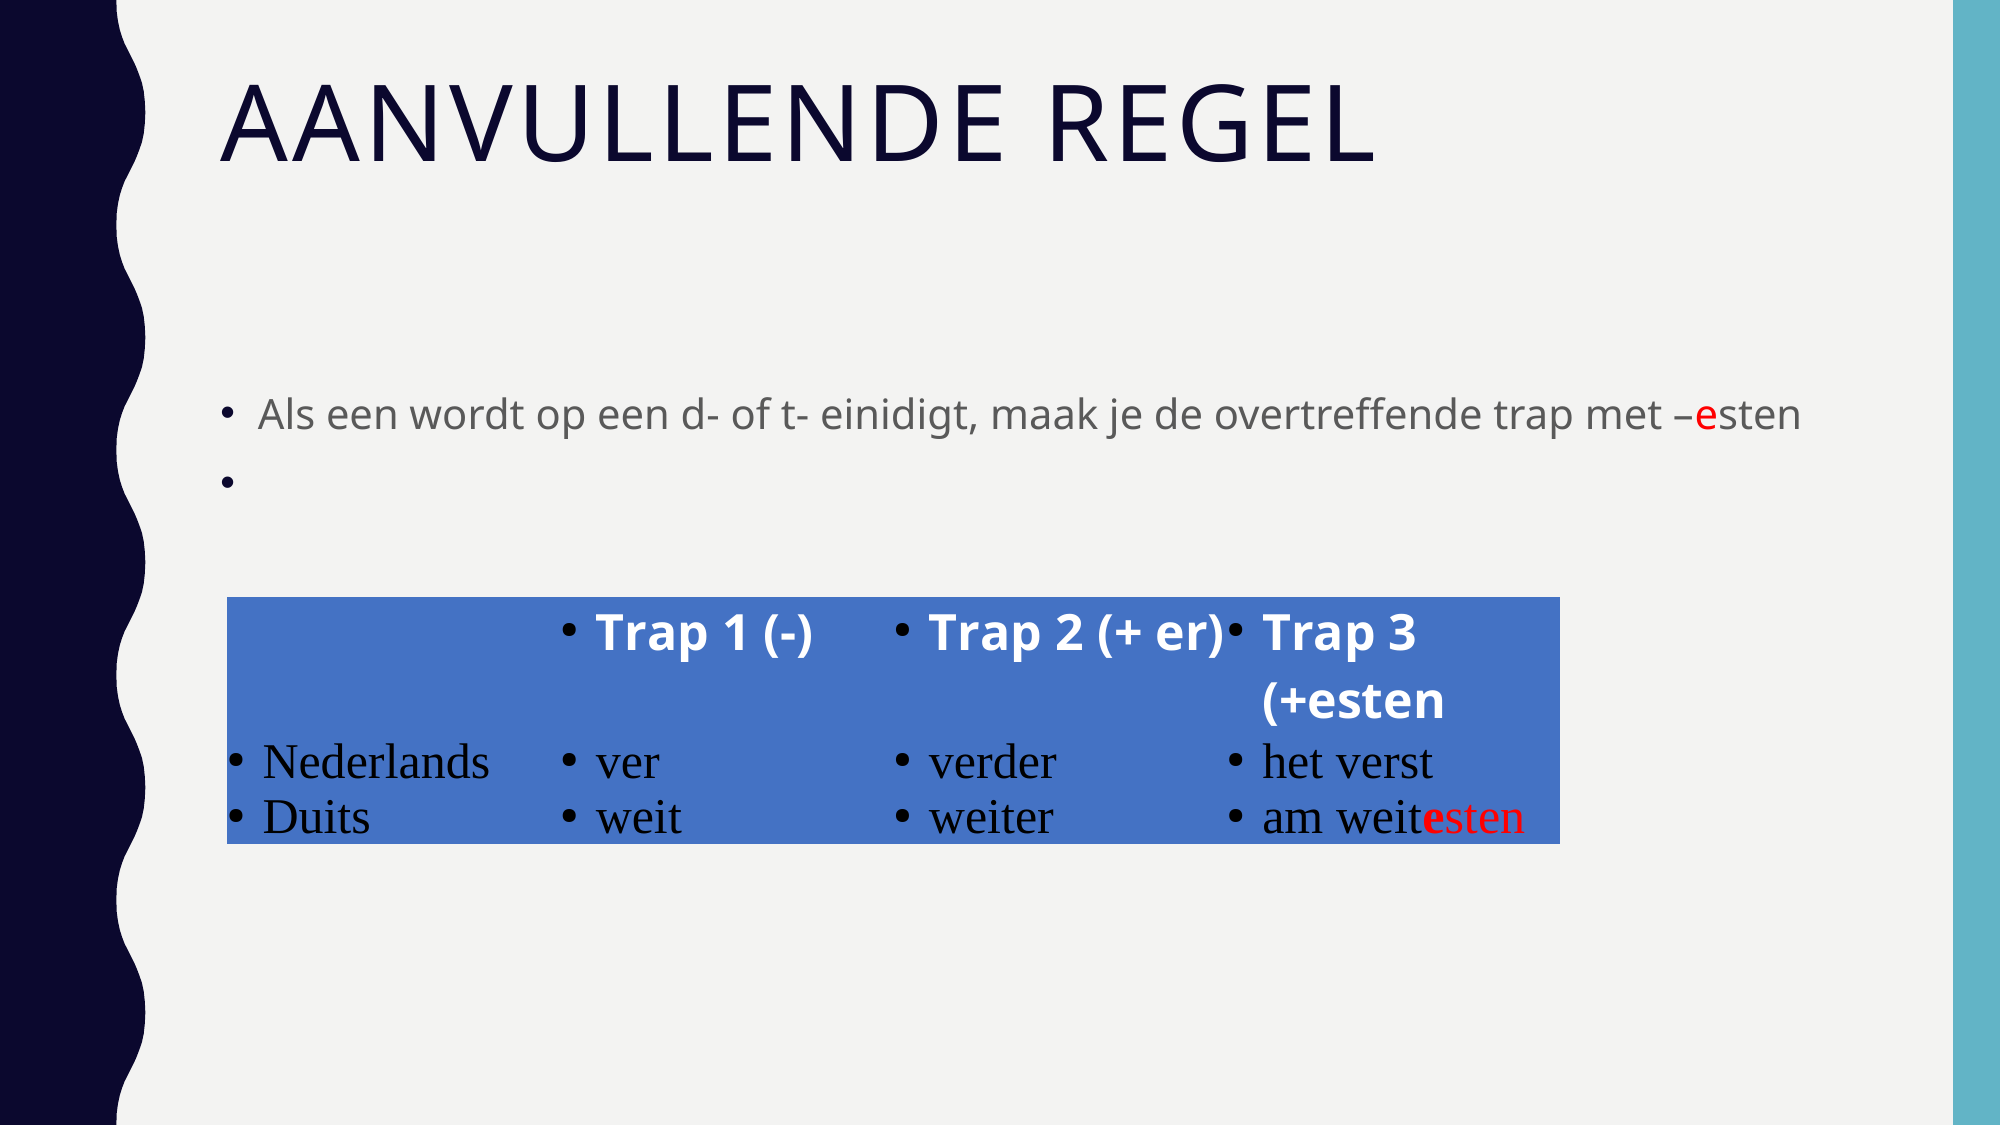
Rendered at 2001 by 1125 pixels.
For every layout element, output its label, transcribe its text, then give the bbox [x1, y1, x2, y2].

table_cell verder [894, 734, 1227, 789]
table_cell weit [560, 789, 894, 844]
table_cell weiter [894, 789, 1227, 844]
title Aanvullende regel [205, 62, 1876, 308]
table_header Trap 1 (-) [560, 597, 894, 734]
table_header Trap 3 (+esten [1227, 597, 1560, 734]
table_cell ver [560, 734, 894, 789]
table_header [227, 597, 560, 734]
table_cell Duits [227, 789, 560, 844]
table_header Trap 2 (+ er) [894, 597, 1227, 734]
list Als een wordt op een d- of t- einidigt, maak je de overtreffende trap met –esten [205, 375, 1876, 965]
table_cell Nederlands [227, 734, 560, 789]
table_cell am weitesten [1227, 789, 1560, 844]
table_cell het verst [1227, 734, 1560, 789]
